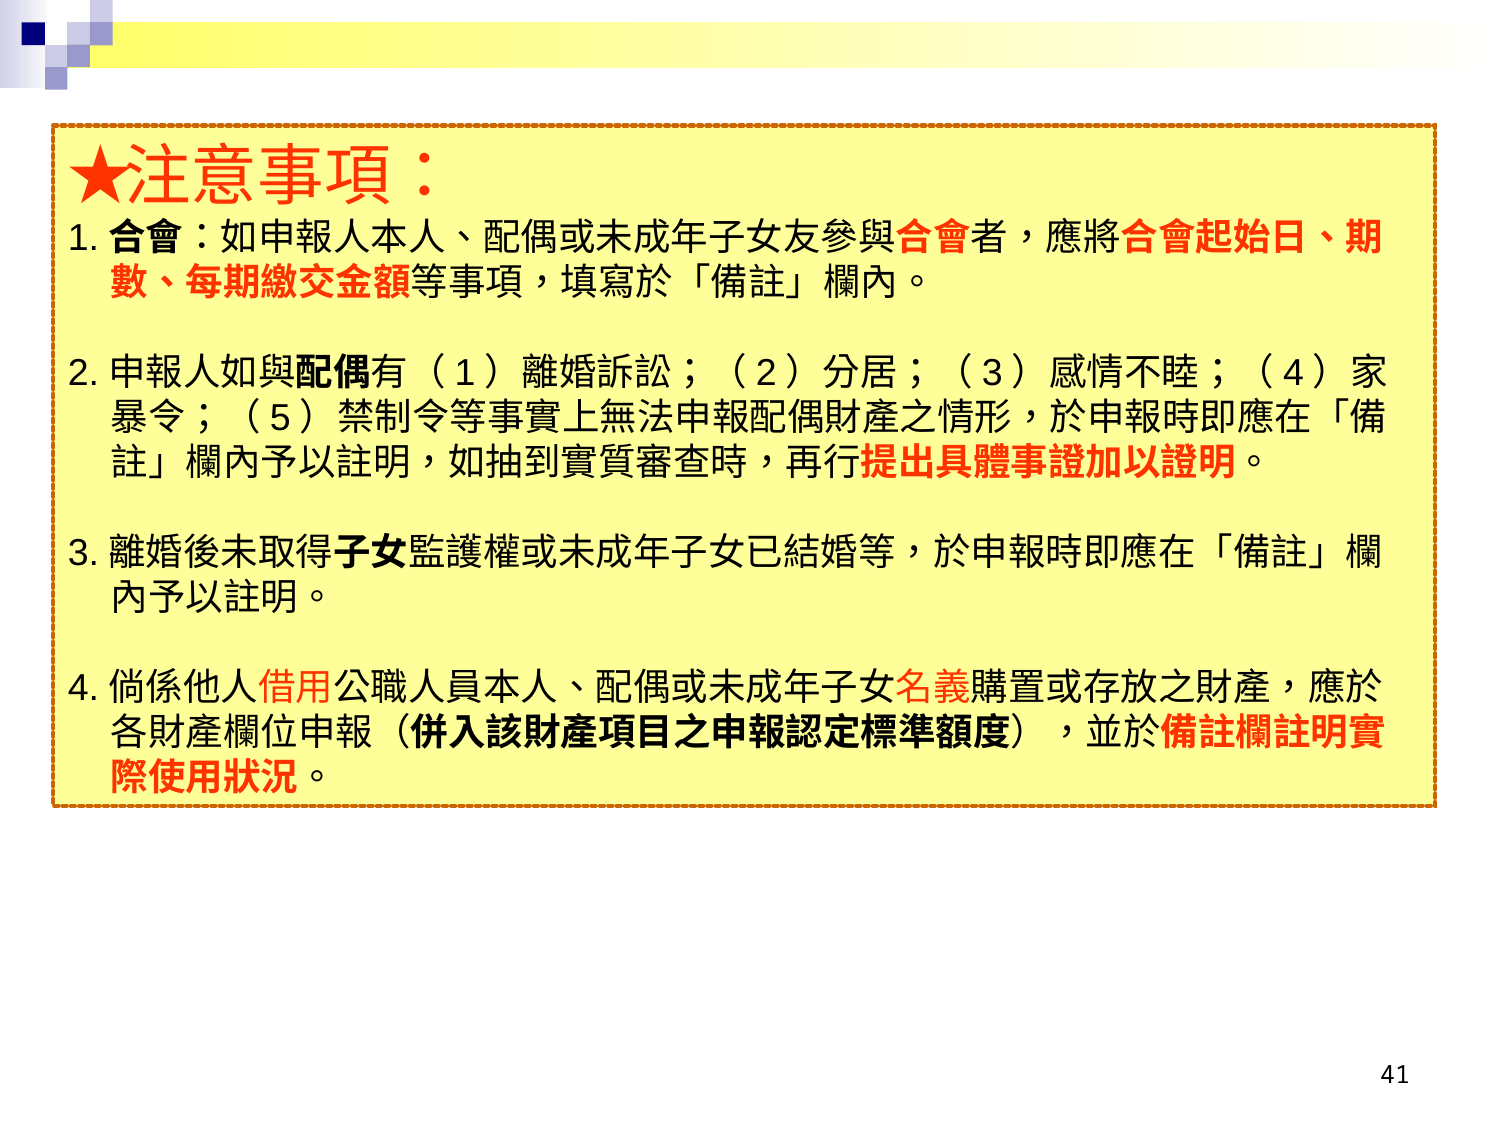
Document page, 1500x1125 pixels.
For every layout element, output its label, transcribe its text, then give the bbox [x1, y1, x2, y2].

table_cell 楊小琳 [291, 22, 295, 67]
text_box <編號> [431, 22, 436, 67]
text_box ★注意事項： 1.合會：如申報人本人、配偶或未成年子女友參與合會者，應將合會起始日、期數、每期繳交金額等事項，填寫於「備註」欄內。 2.申報人如與配偶有（1）離婚訴訟；（2）分居；（3）感情不睦；（4）家暴令；（5）禁制令等事實上無法申報配偶財產之情形，於申報時即應在「備註」欄內予以註明，如抽到實質審查時，再行提出具體事證加以證明。 3.離婚後未取得子女監護權或未成年子女已結婚等，於申報時即應在「備註」欄內予以註明。 4.倘係他人借用公職人員本人、配偶或未成年子女名義購置或存放之財產，應於各財產欄位申報（併入該財產項目之申報認定標準額度），並於備註欄註明實際使用狀況。 [53, 125, 1436, 806]
text_box <編號> [1074, 1025, 1426, 1101]
